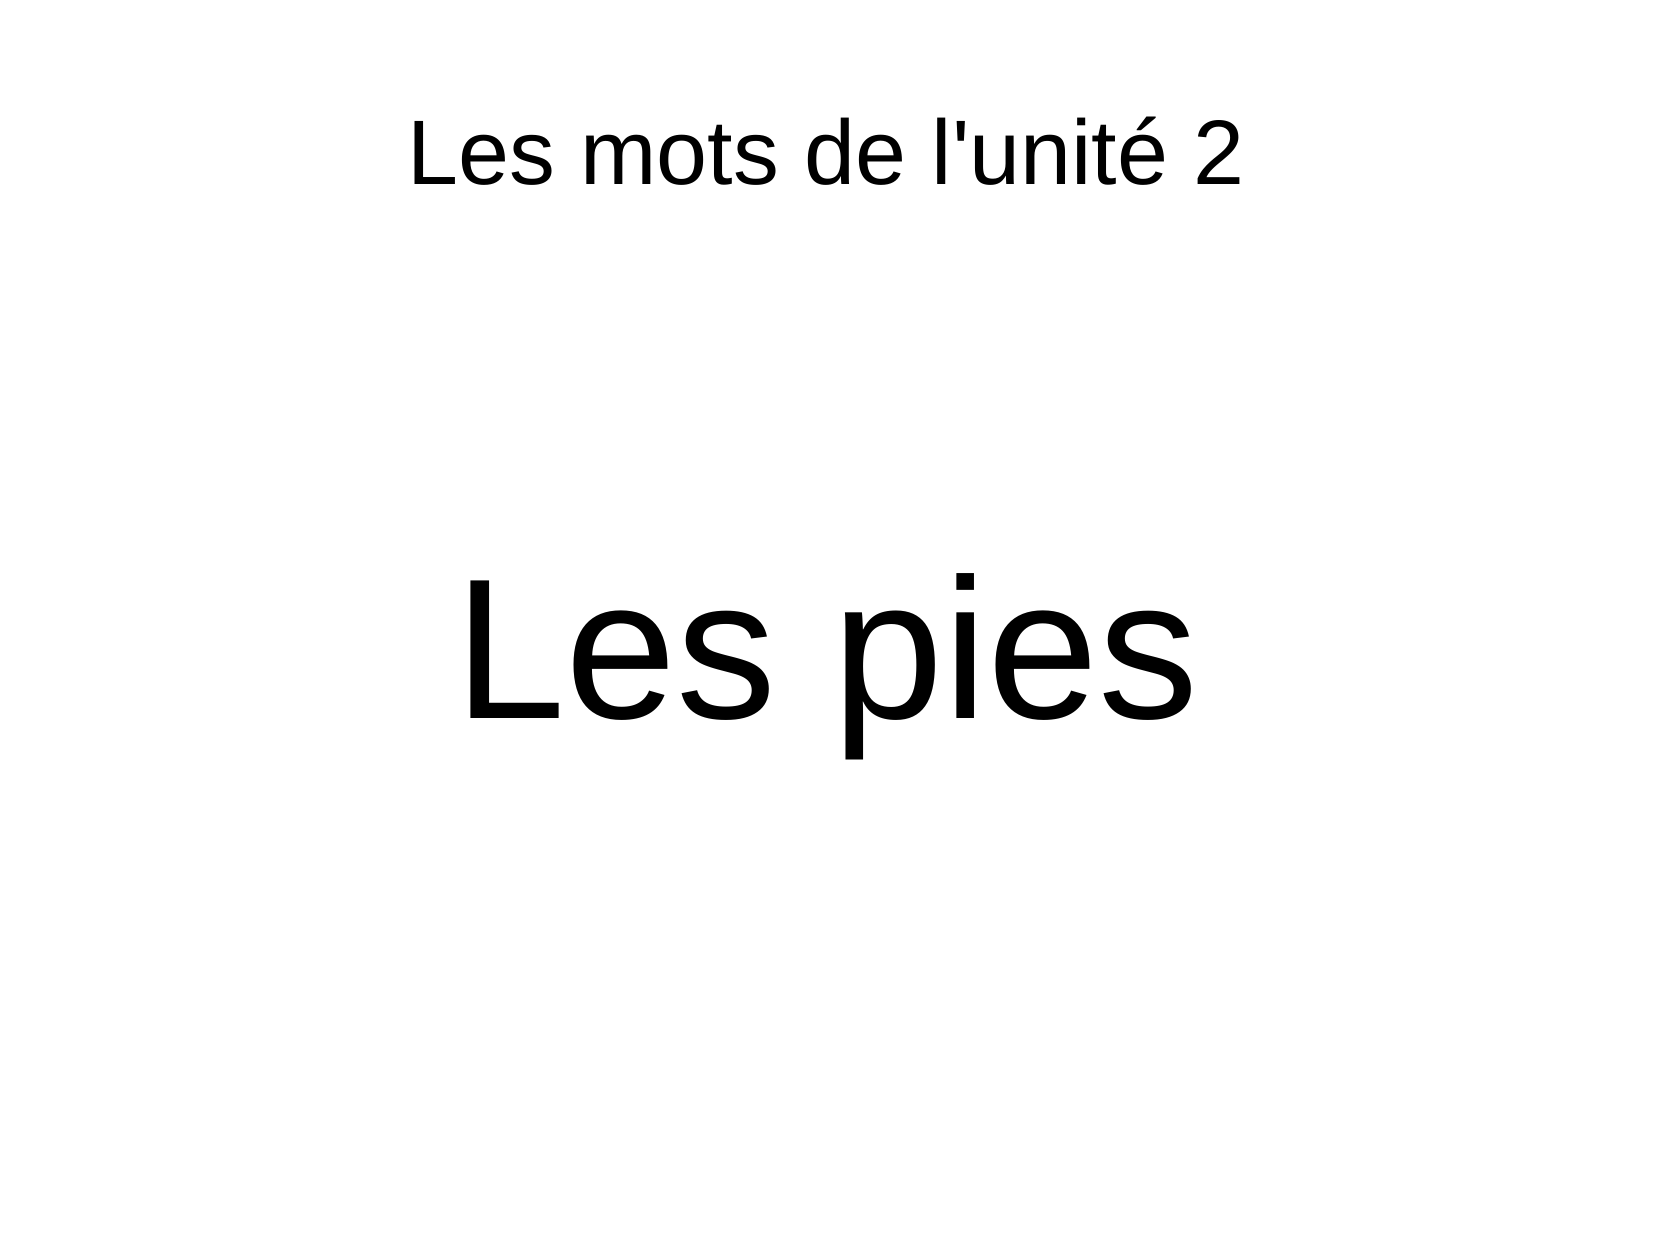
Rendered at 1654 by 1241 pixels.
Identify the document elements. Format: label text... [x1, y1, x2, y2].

title Les mots de l'unité 2 [82, 49, 1571, 257]
subtitle Les pies [82, 290, 1571, 1010]
